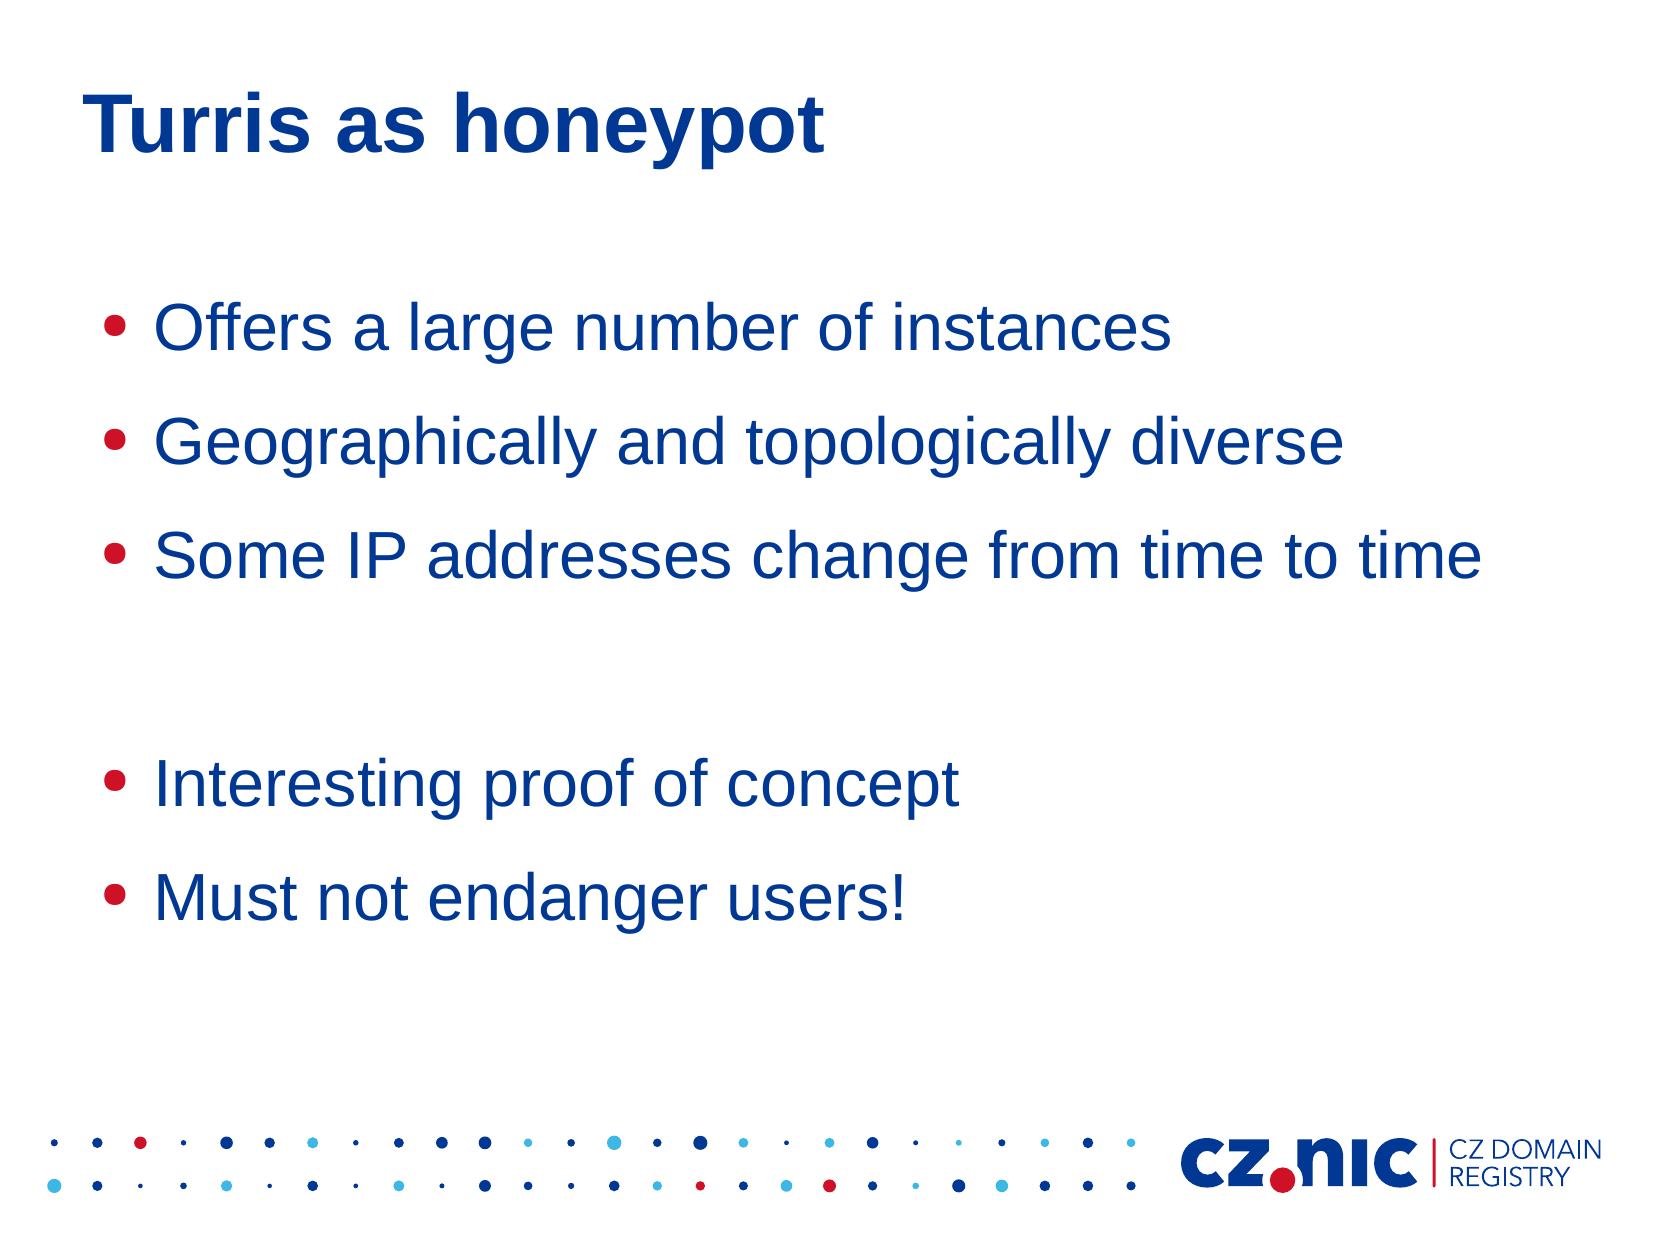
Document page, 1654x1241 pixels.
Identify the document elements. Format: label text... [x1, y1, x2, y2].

title Turris as honeypot [82, 70, 1571, 178]
list Offers a large number of instances Geographically and topologically diverse Some IP addresses change from time to time Interesting proof of concept Must not endanger users! [82, 290, 1571, 1010]
